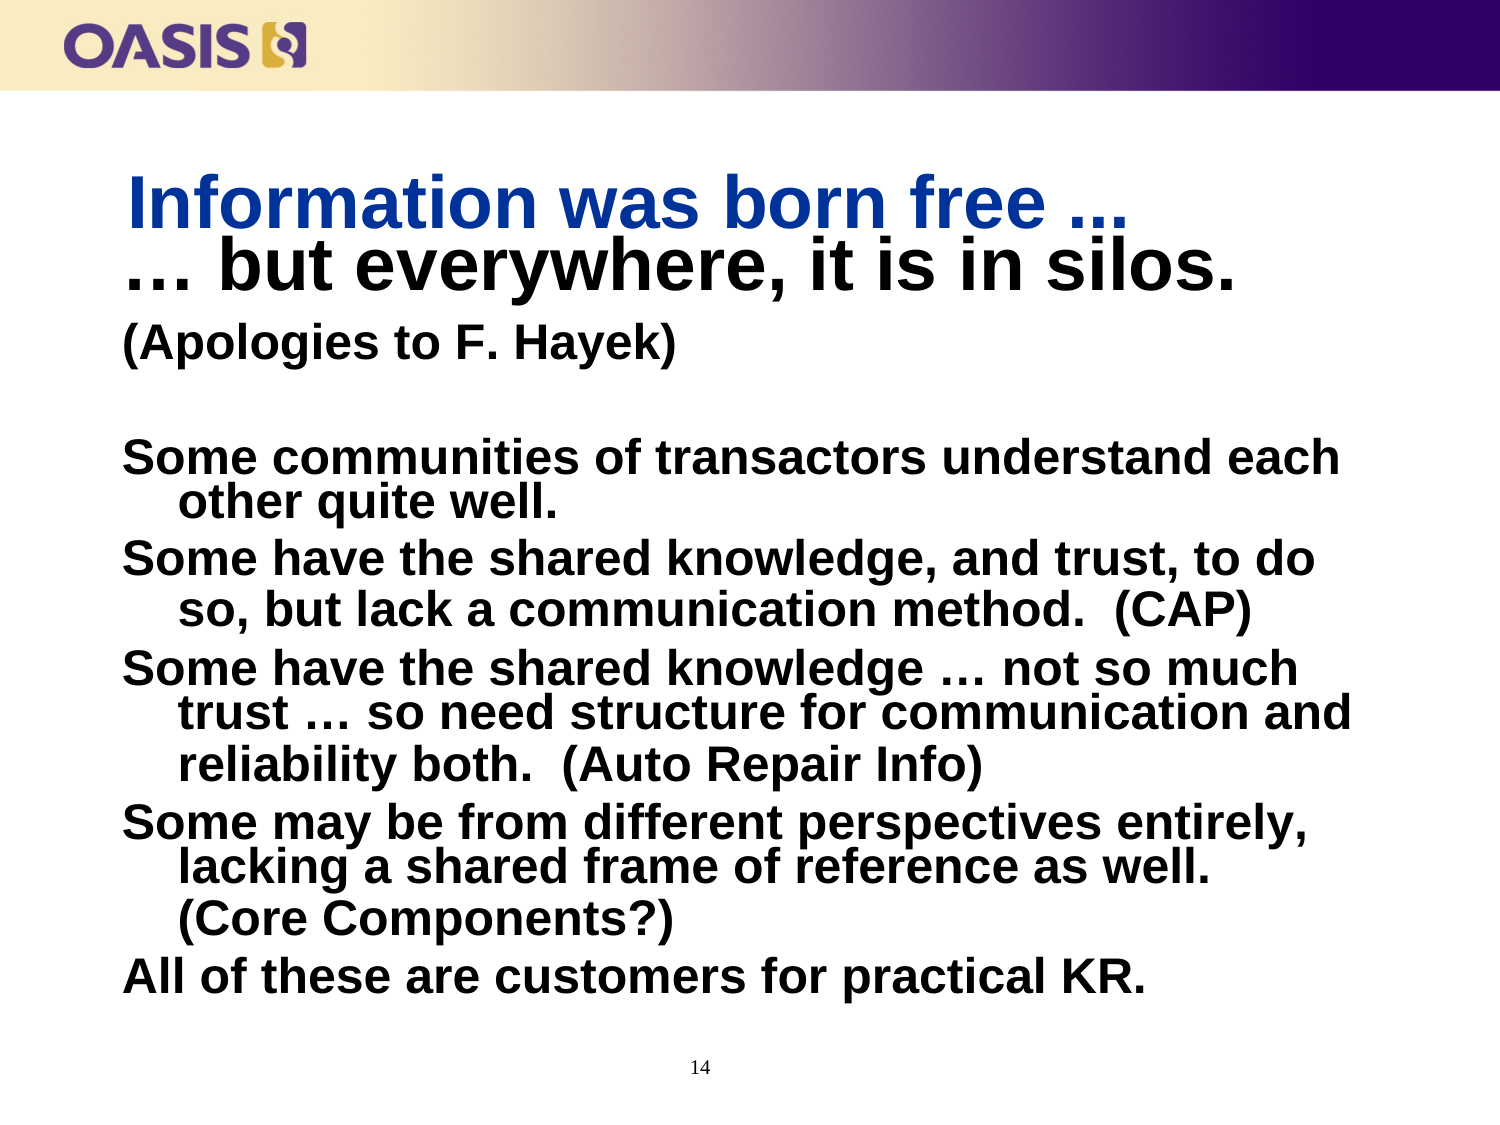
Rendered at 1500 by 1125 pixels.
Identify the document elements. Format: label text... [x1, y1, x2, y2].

picture [0, 0, 1500, 1125]
list … but everywhere, it is in silos. (Apologies to F. Hayek)‏ Some communities of transactors understand each other quite well. Some have the shared knowledge, and trust, to do so, but lack a communication method. (CAP)‏ Some have the shared knowledge … not so much trust … so need structure for communication and reliability both. (Auto Repair Info)‏ Some may be from different perspectives entirely, lacking a shared frame of reference as well. (Core Components?)‏ All of these are customers for practical KR. [107, 229, 1374, 1047]
title Information was born free ... [112, 148, 1396, 249]
